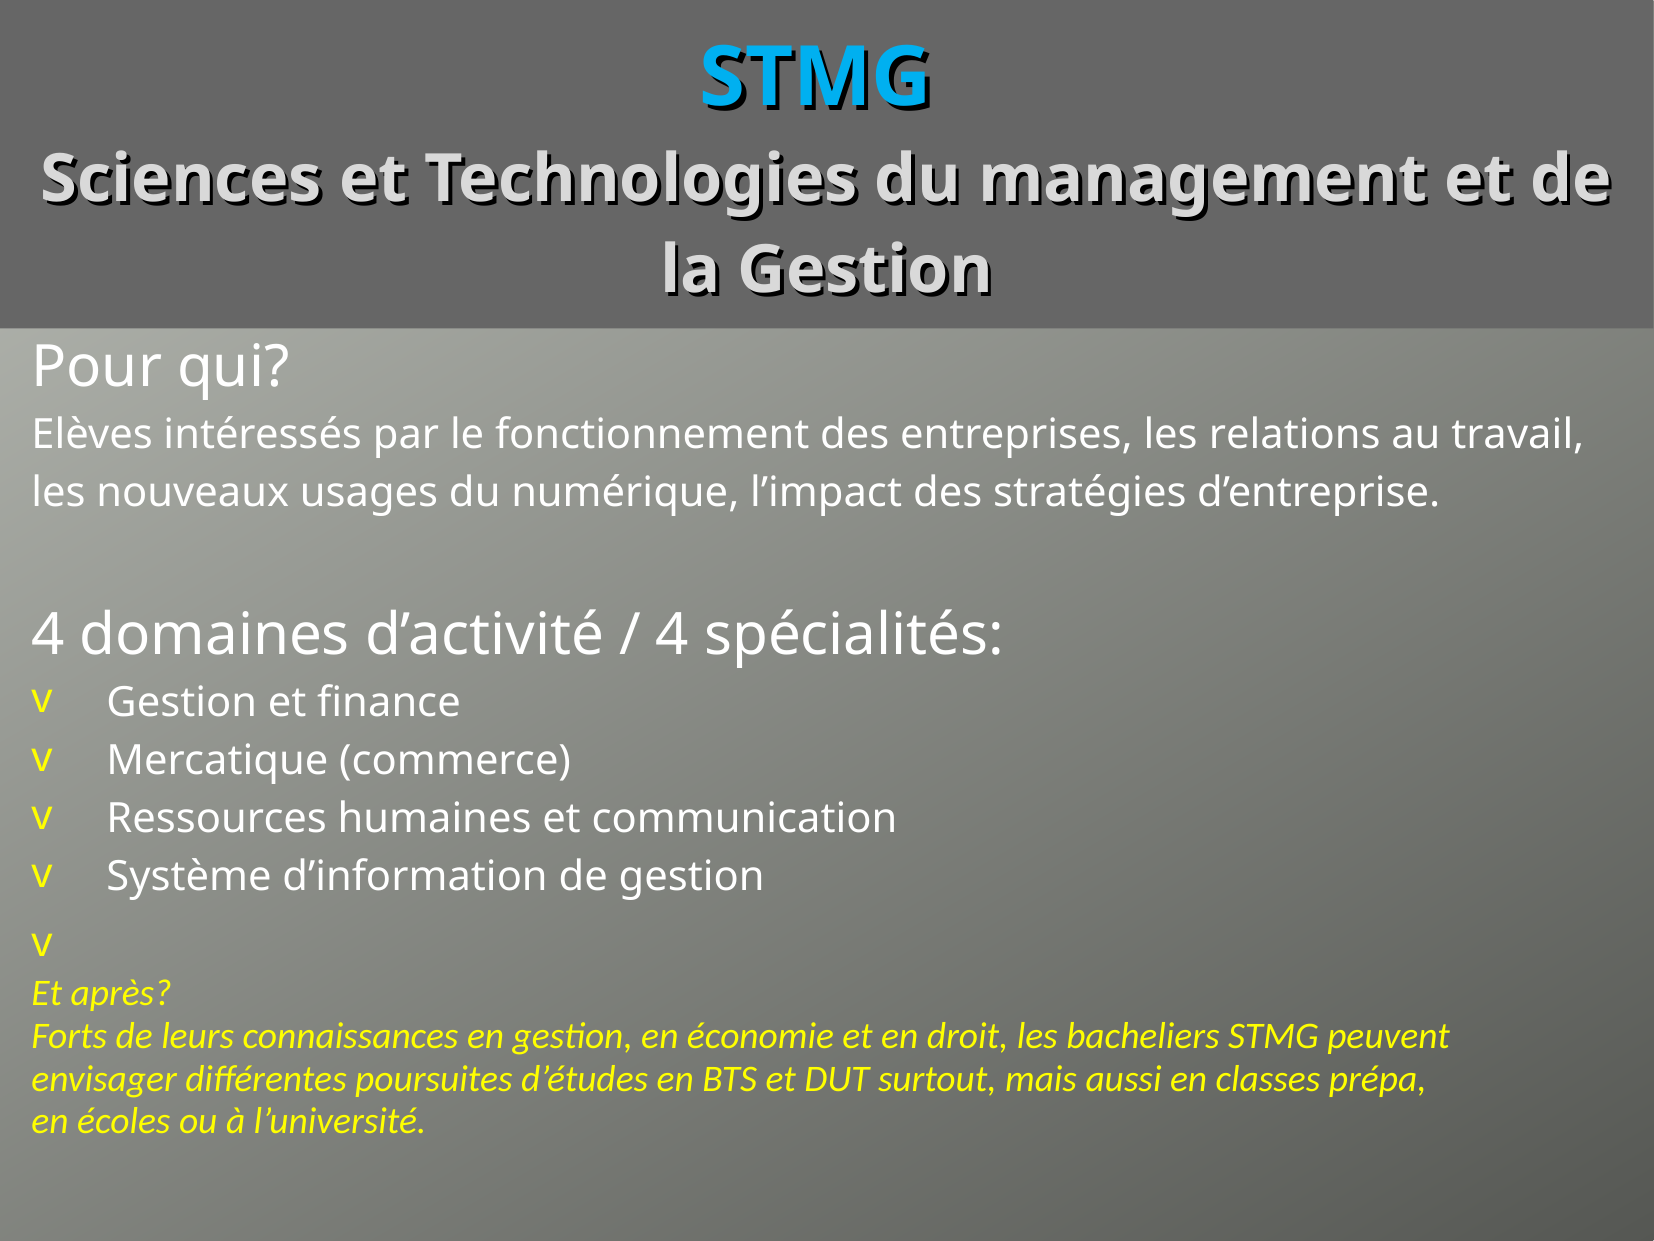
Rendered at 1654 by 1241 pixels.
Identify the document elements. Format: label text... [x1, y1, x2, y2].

text_box STMG Sciences et Technologies du management et de la Gestion [0, 0, 1654, 329]
text_box Pour qui? Elèves intéressés par le fonctionnement des entreprises, les relations au travail, les nouveaux usages du numérique, l’impact des stratégies d’entreprise. 4 domaines d’activité / 4 spécialités: Gestion et finance Mercatique (commerce) Ressources humaines et communication Système d’information de gestion Et après? Forts de leurs connaissances en gestion, en économie et en droit, les bacheliers STMG peuvent envisager différentes poursuites d’études en BTS et DUT surtout, mais aussi en classes prépa, en écoles ou à l’université. [16, 328, 1628, 1131]
